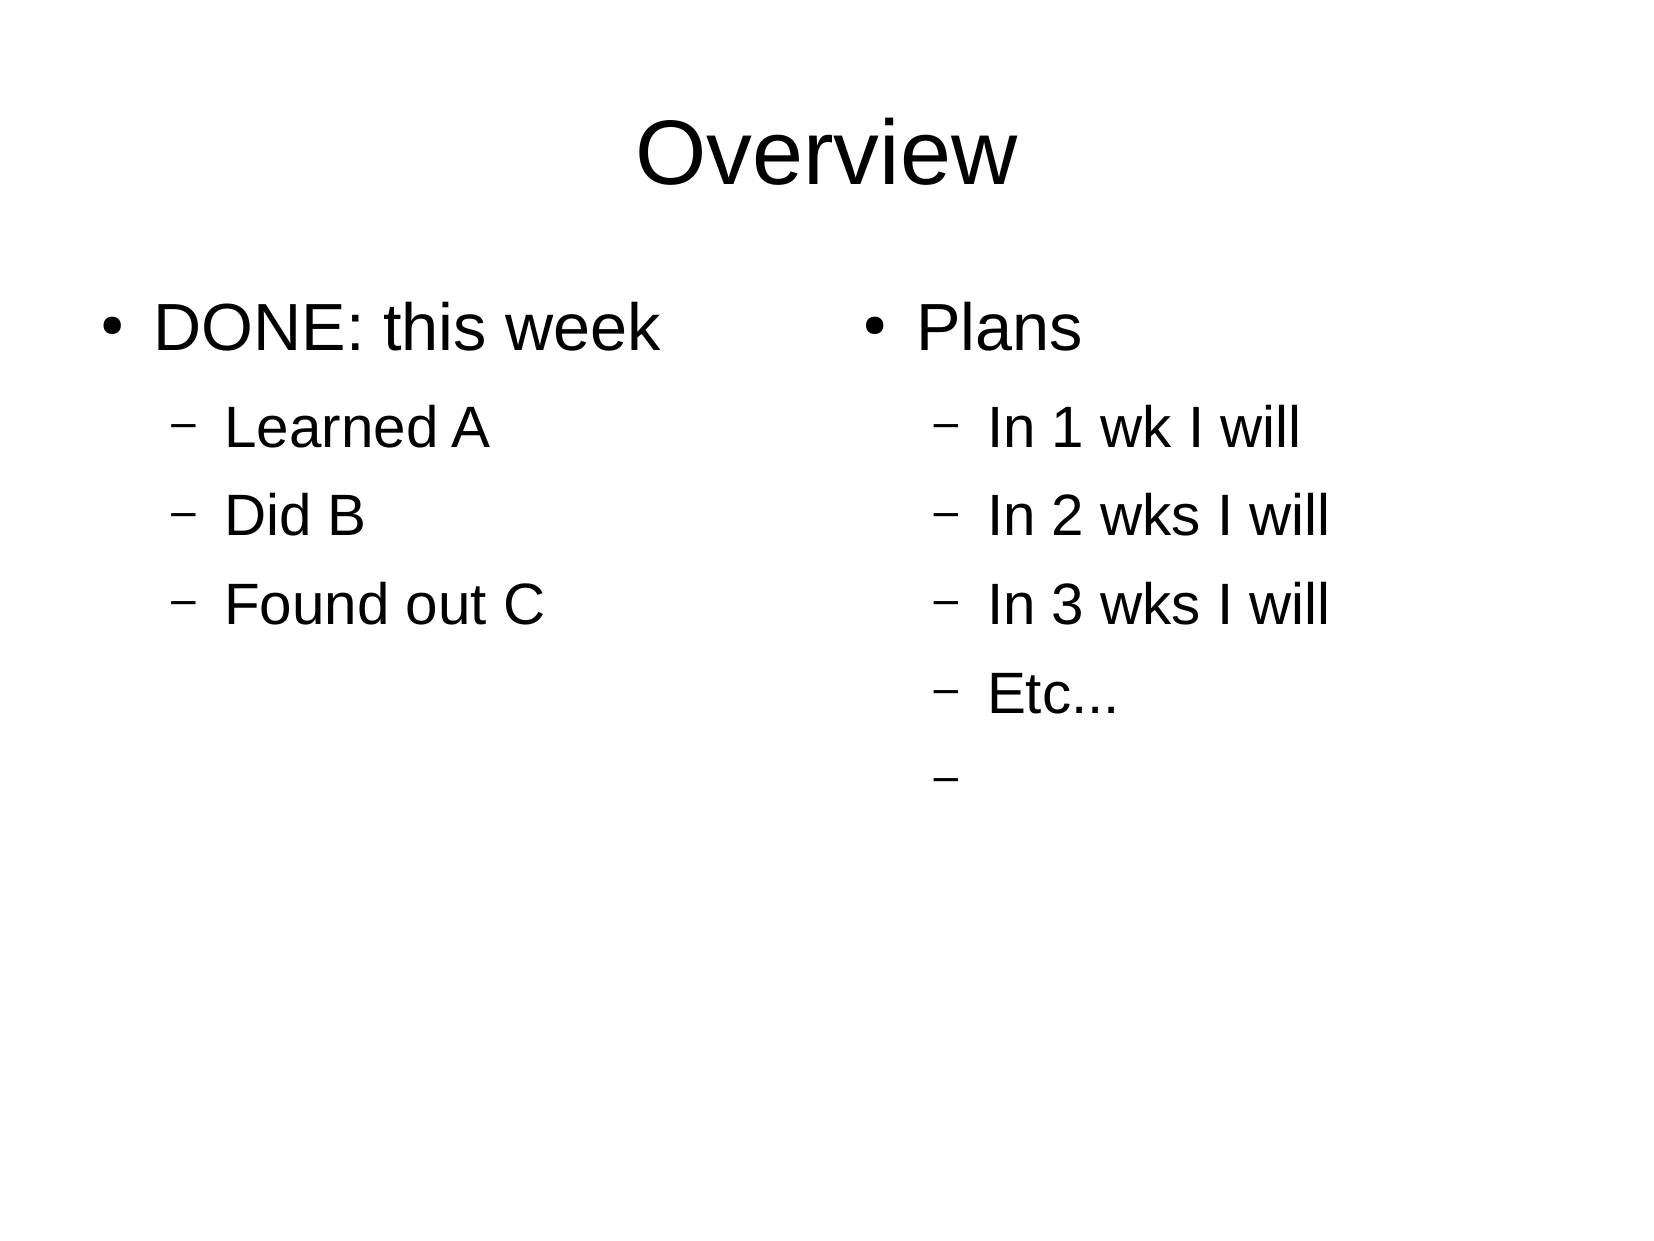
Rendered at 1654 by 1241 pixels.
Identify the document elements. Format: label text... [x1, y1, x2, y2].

title Overview [82, 49, 1571, 257]
list Plans In 1 wk I will In 2 wks I will In 3 wks I will Etc... [845, 290, 1572, 1010]
list DONE: this week Learned A Did B Found out C [82, 290, 809, 1010]
